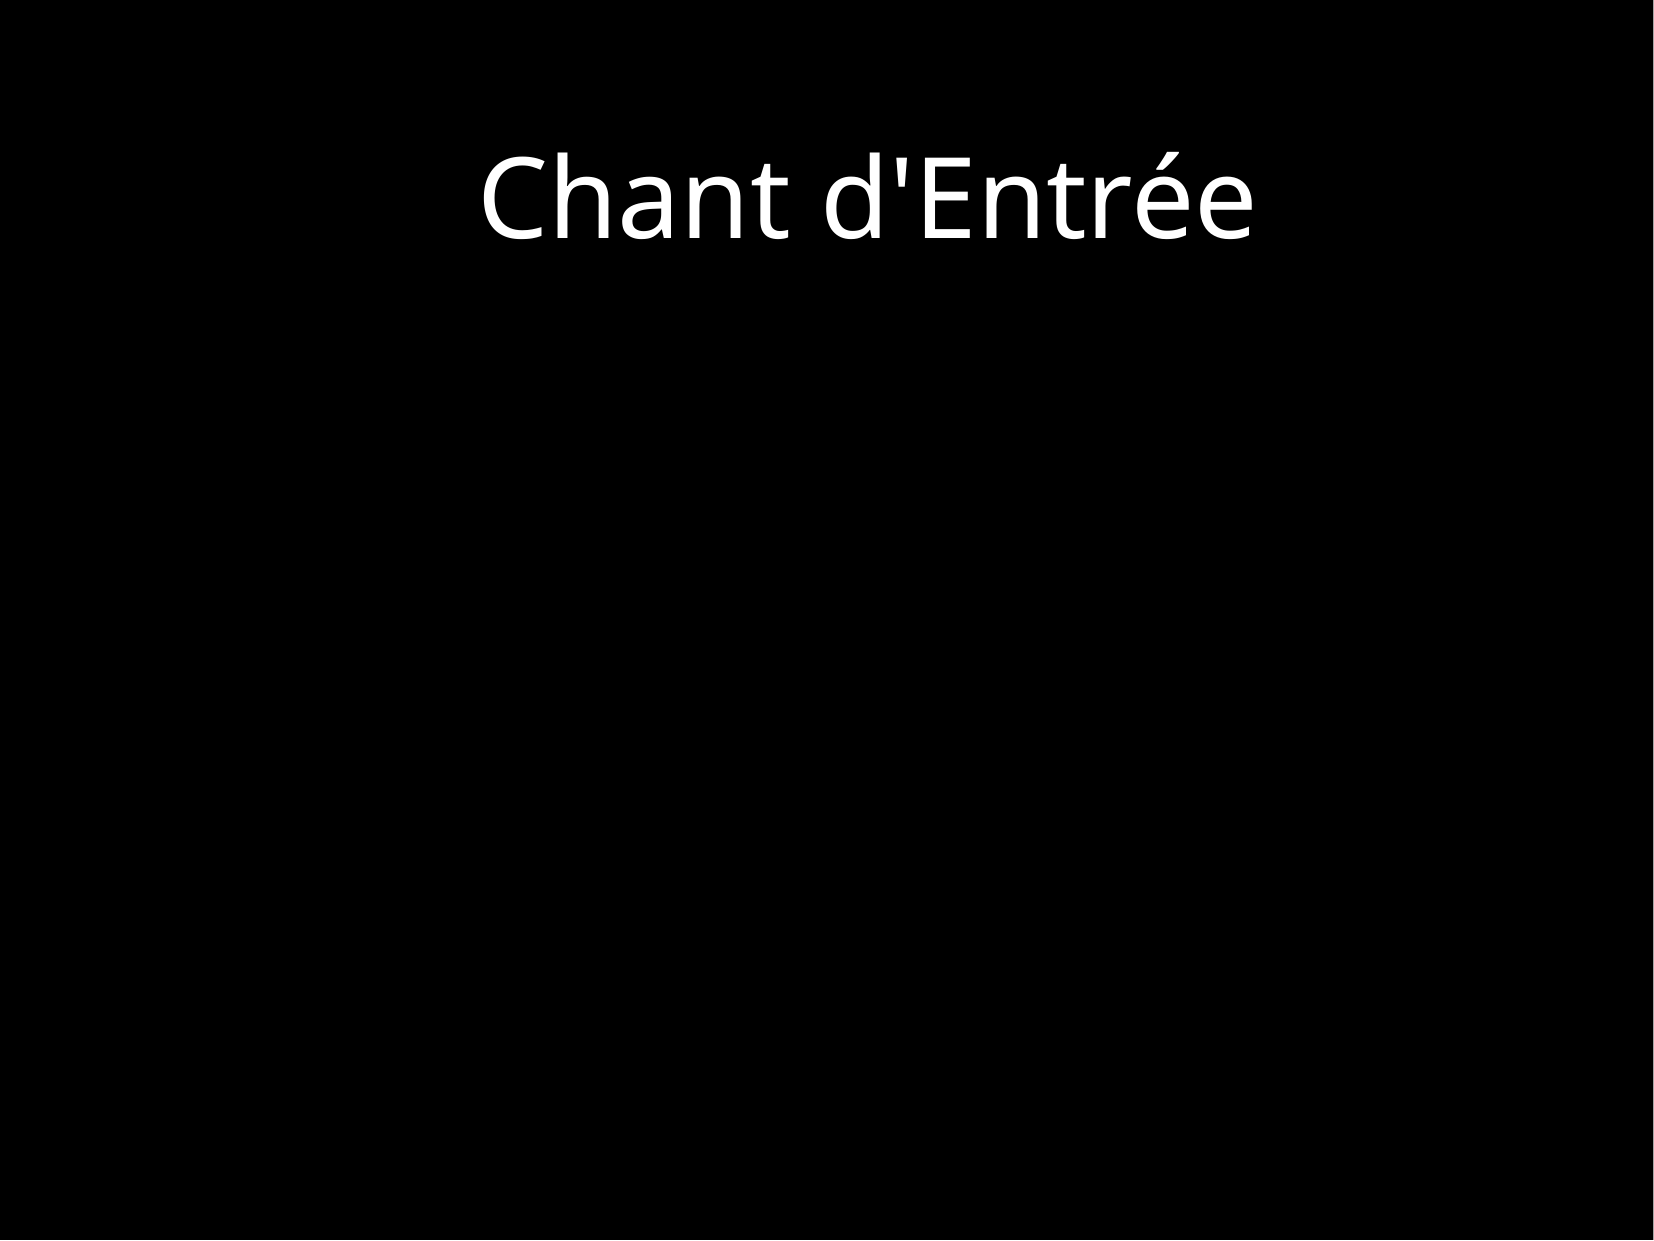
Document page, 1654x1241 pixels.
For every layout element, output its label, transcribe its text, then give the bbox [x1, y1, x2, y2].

list Chant d'Entrée [88, 118, 1577, 1182]
